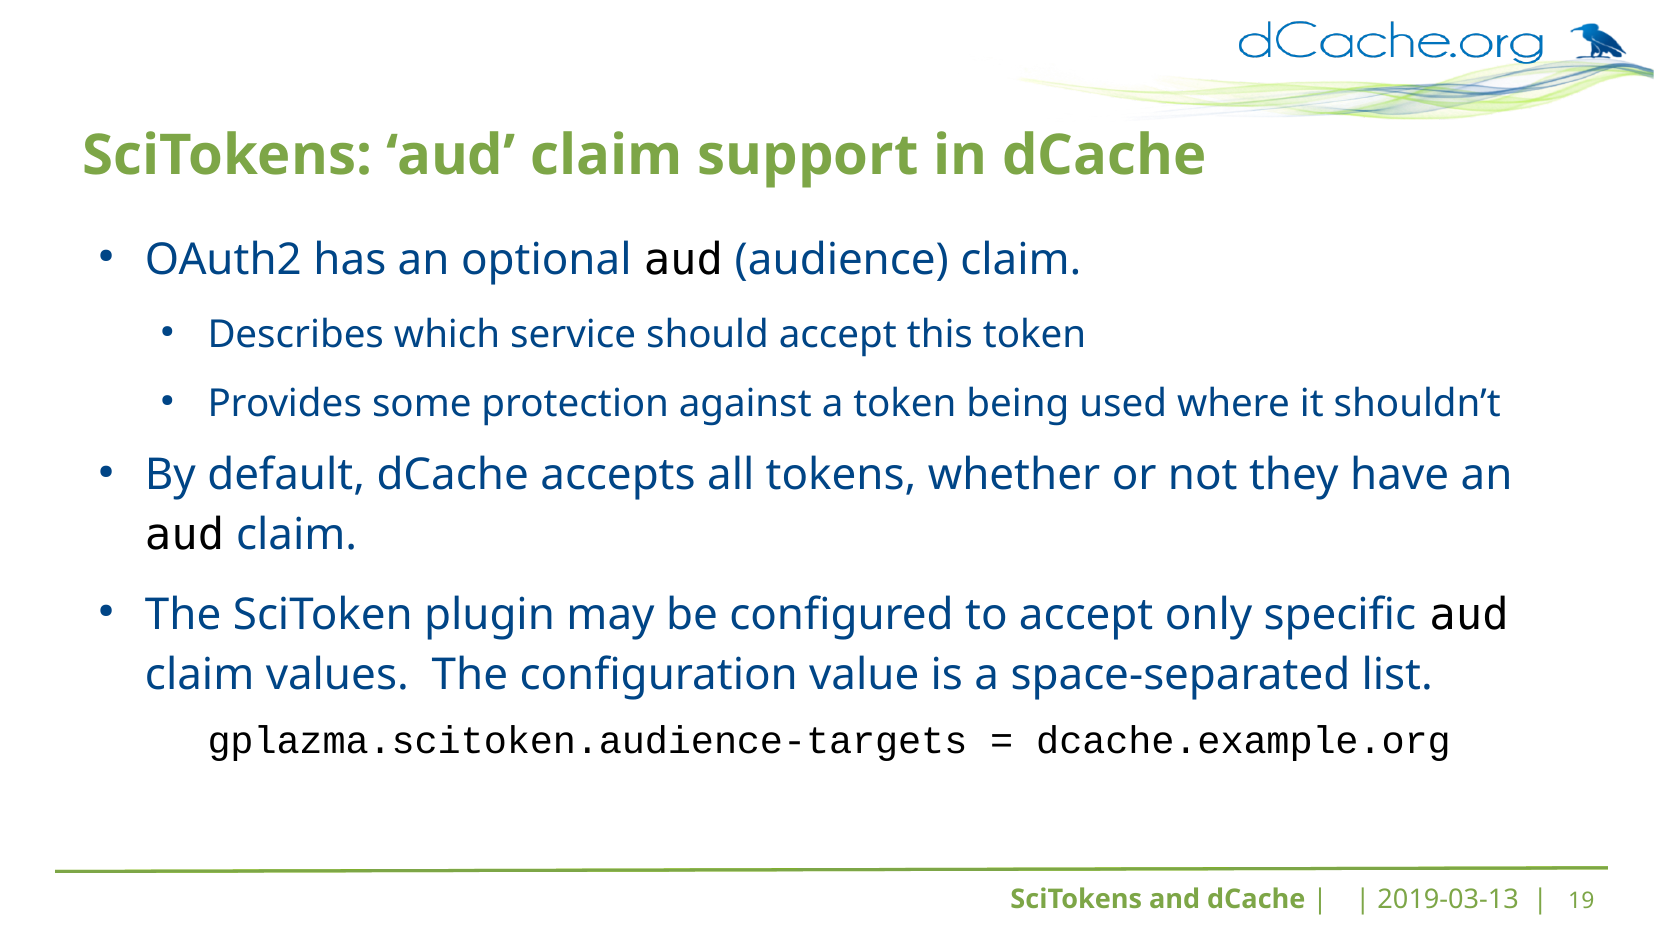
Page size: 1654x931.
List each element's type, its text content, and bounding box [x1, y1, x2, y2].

title SciTokens: ‘aud’ claim support in dCache [82, 116, 1605, 189]
picture [956, 12, 1654, 127]
list OAuth2 has an optional aud (audience) claim. Describes which service should accept this token Provides some protection against a token being used where it shouldn’t By default, dCache accepts all tokens, whether or not they have an aud claim. The SciToken plugin may be configured to accept only specific aud claim values. The configuration value is a space-separated list. gplazma.scitoken.audience-targets = dcache.example.org [82, 227, 1571, 841]
